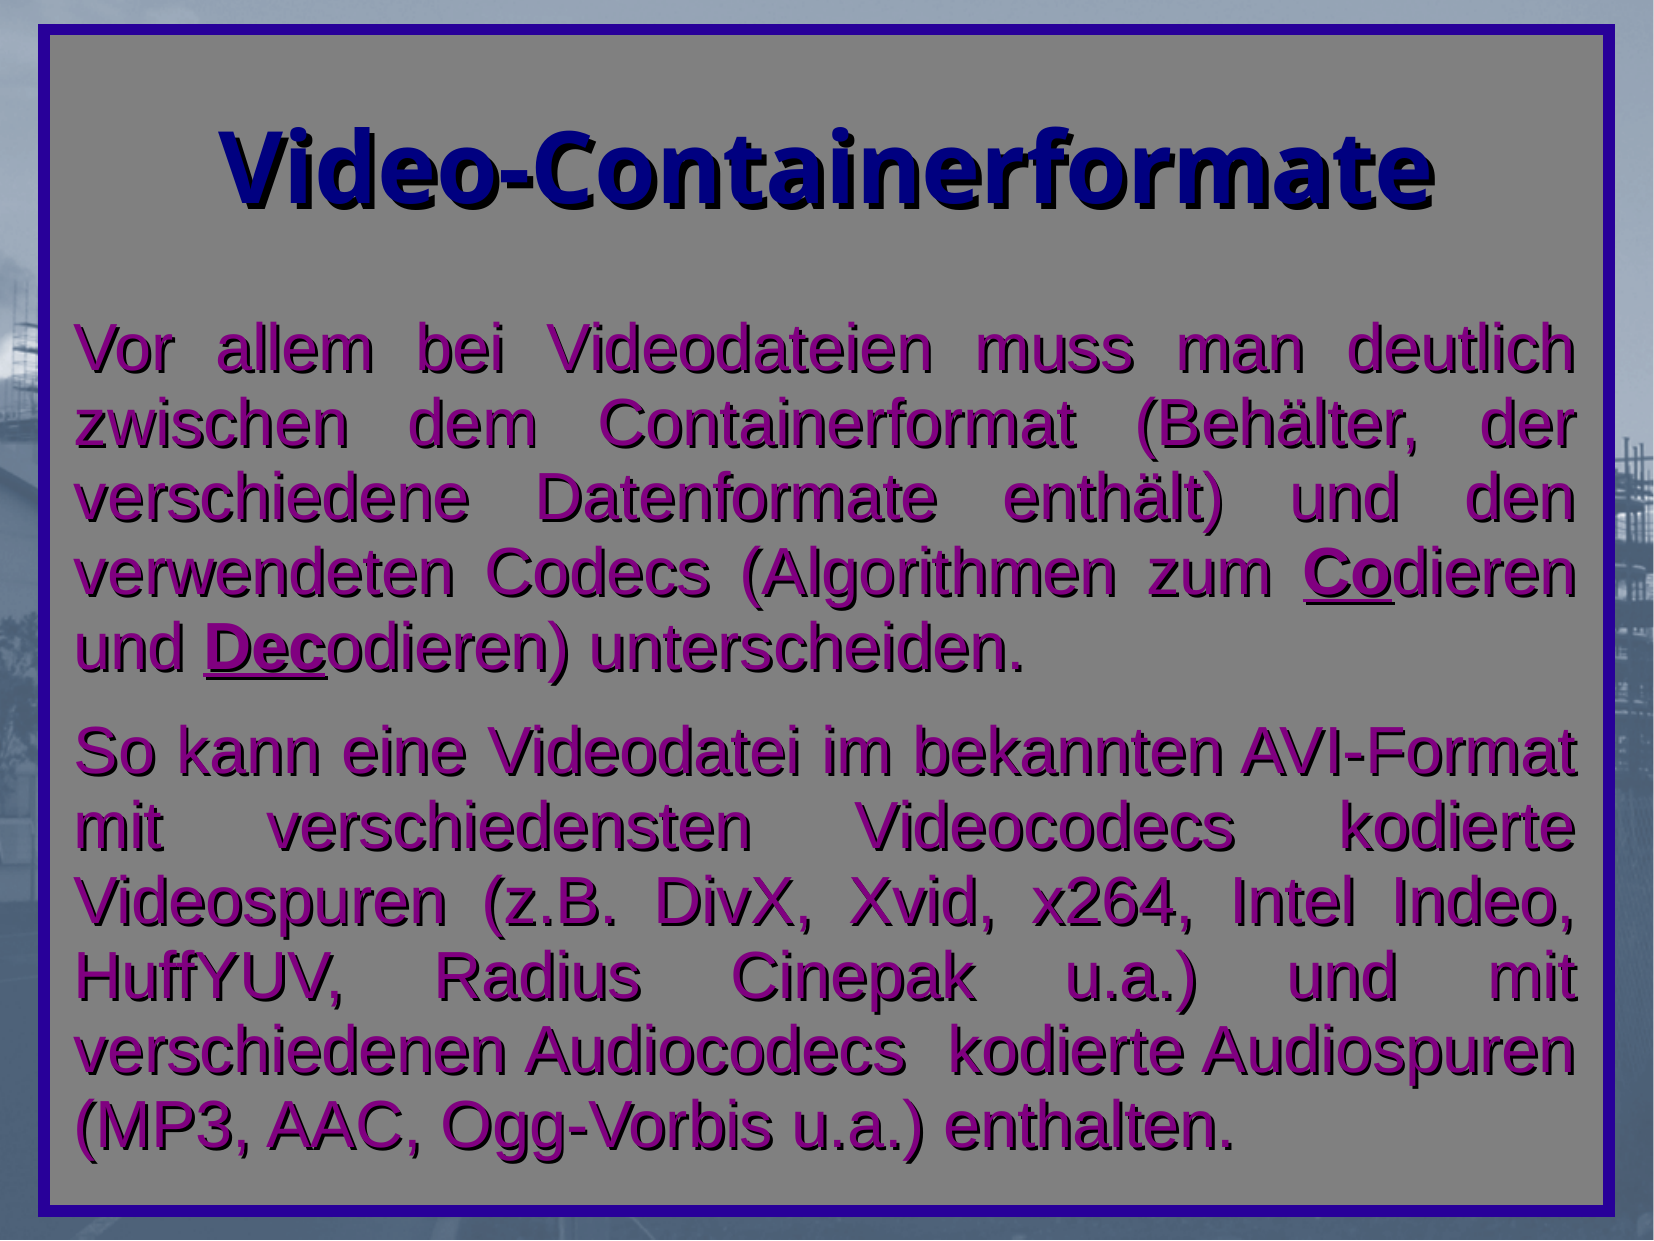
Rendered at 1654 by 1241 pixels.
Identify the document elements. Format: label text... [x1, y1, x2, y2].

title Video-Containerformate [82, 49, 1571, 281]
list Vor allem bei Videodateien muss man deutlich zwischen dem Containerformat (Behälter, der verschiedene Datenformate enthält) und den verwendeten Codecs (Algorithmen zum Codieren und Decodieren) unterscheiden. So kann eine Videodatei im bekannten AVI-Format mit verschiedensten Videocodecs kodierte Videospuren (z.B. DivX, Xvid, x264, Intel Indeo, HuffYUV, Radius Cinepak u.a.) und mit verschiedenen Audiocodecs kodierte Audiospuren (MP3, AAC, Ogg-Vorbis u.a.) enthalten. [73, 310, 1577, 1163]
picture [0, 0, 1654, 1240]
